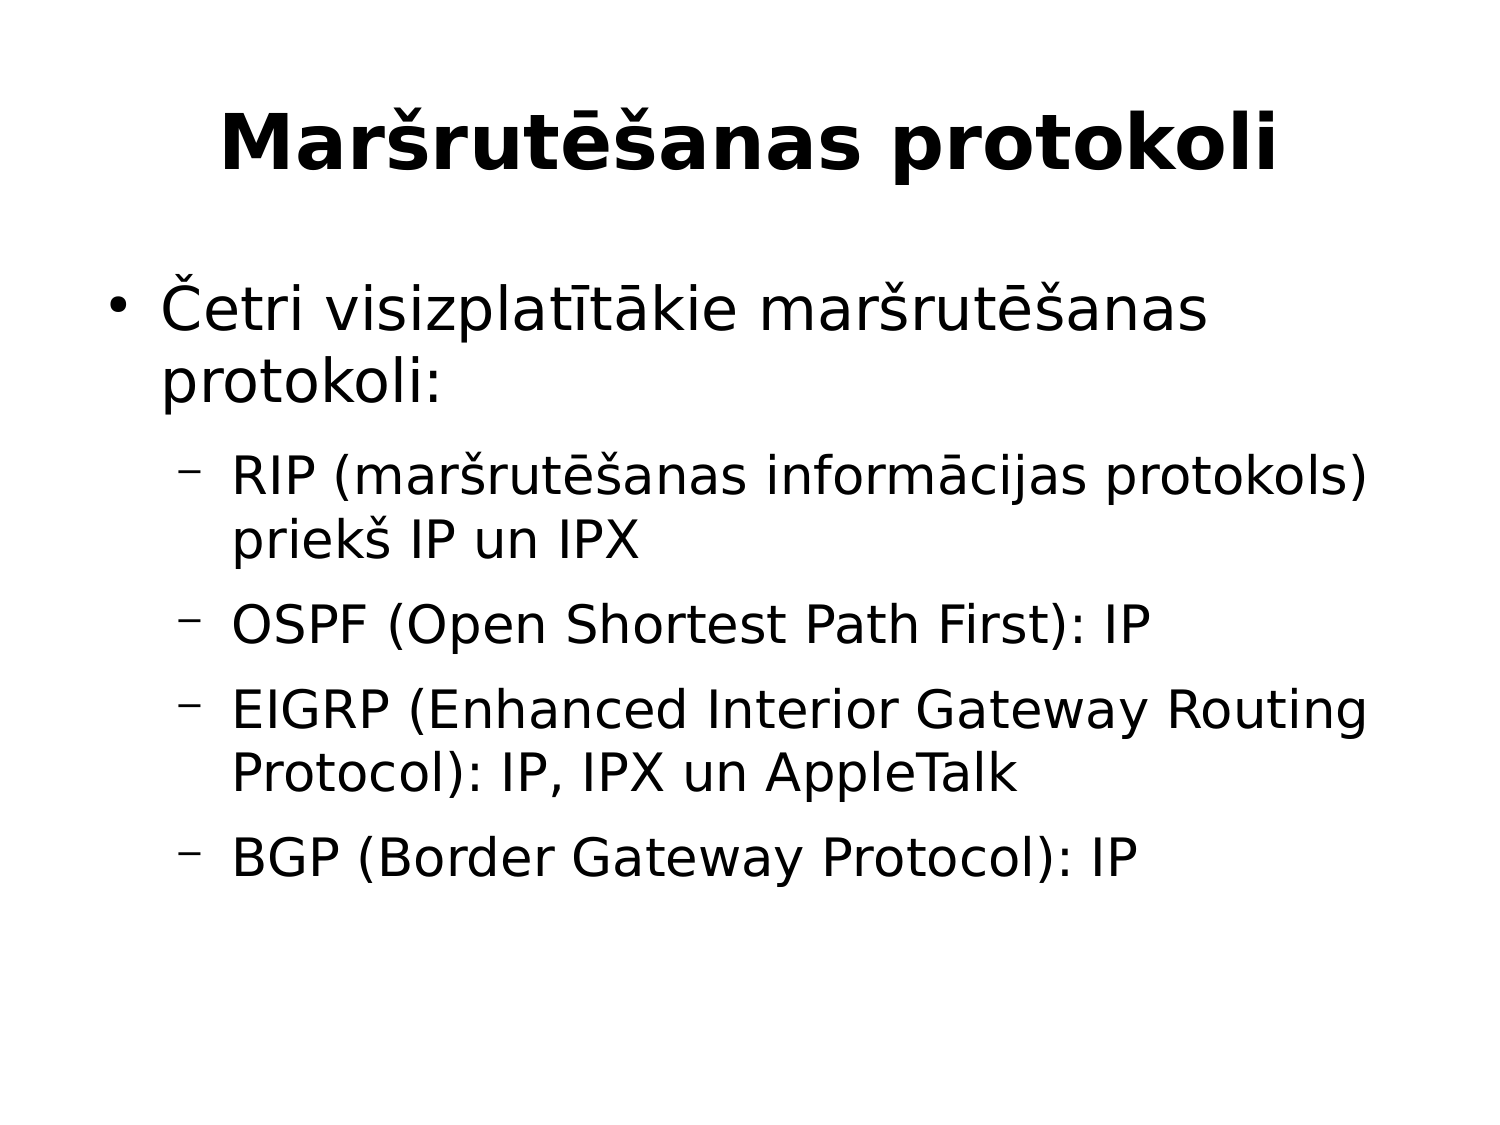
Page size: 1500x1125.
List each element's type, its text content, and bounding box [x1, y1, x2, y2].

list Četri visizplatītākie maršrutēšanas protokoli: RIP (maršrutēšanas informācijas protokols) priekš IP un IPX OSPF (Open Shortest Path First): IP EIGRP (Enhanced Interior Gateway Routing Protocol): IP, IPX un AppleTalk BGP (Border Gateway Protocol): IP [75, 262, 1426, 1005]
title Maršrutēšanas protokoli [75, 45, 1426, 233]
